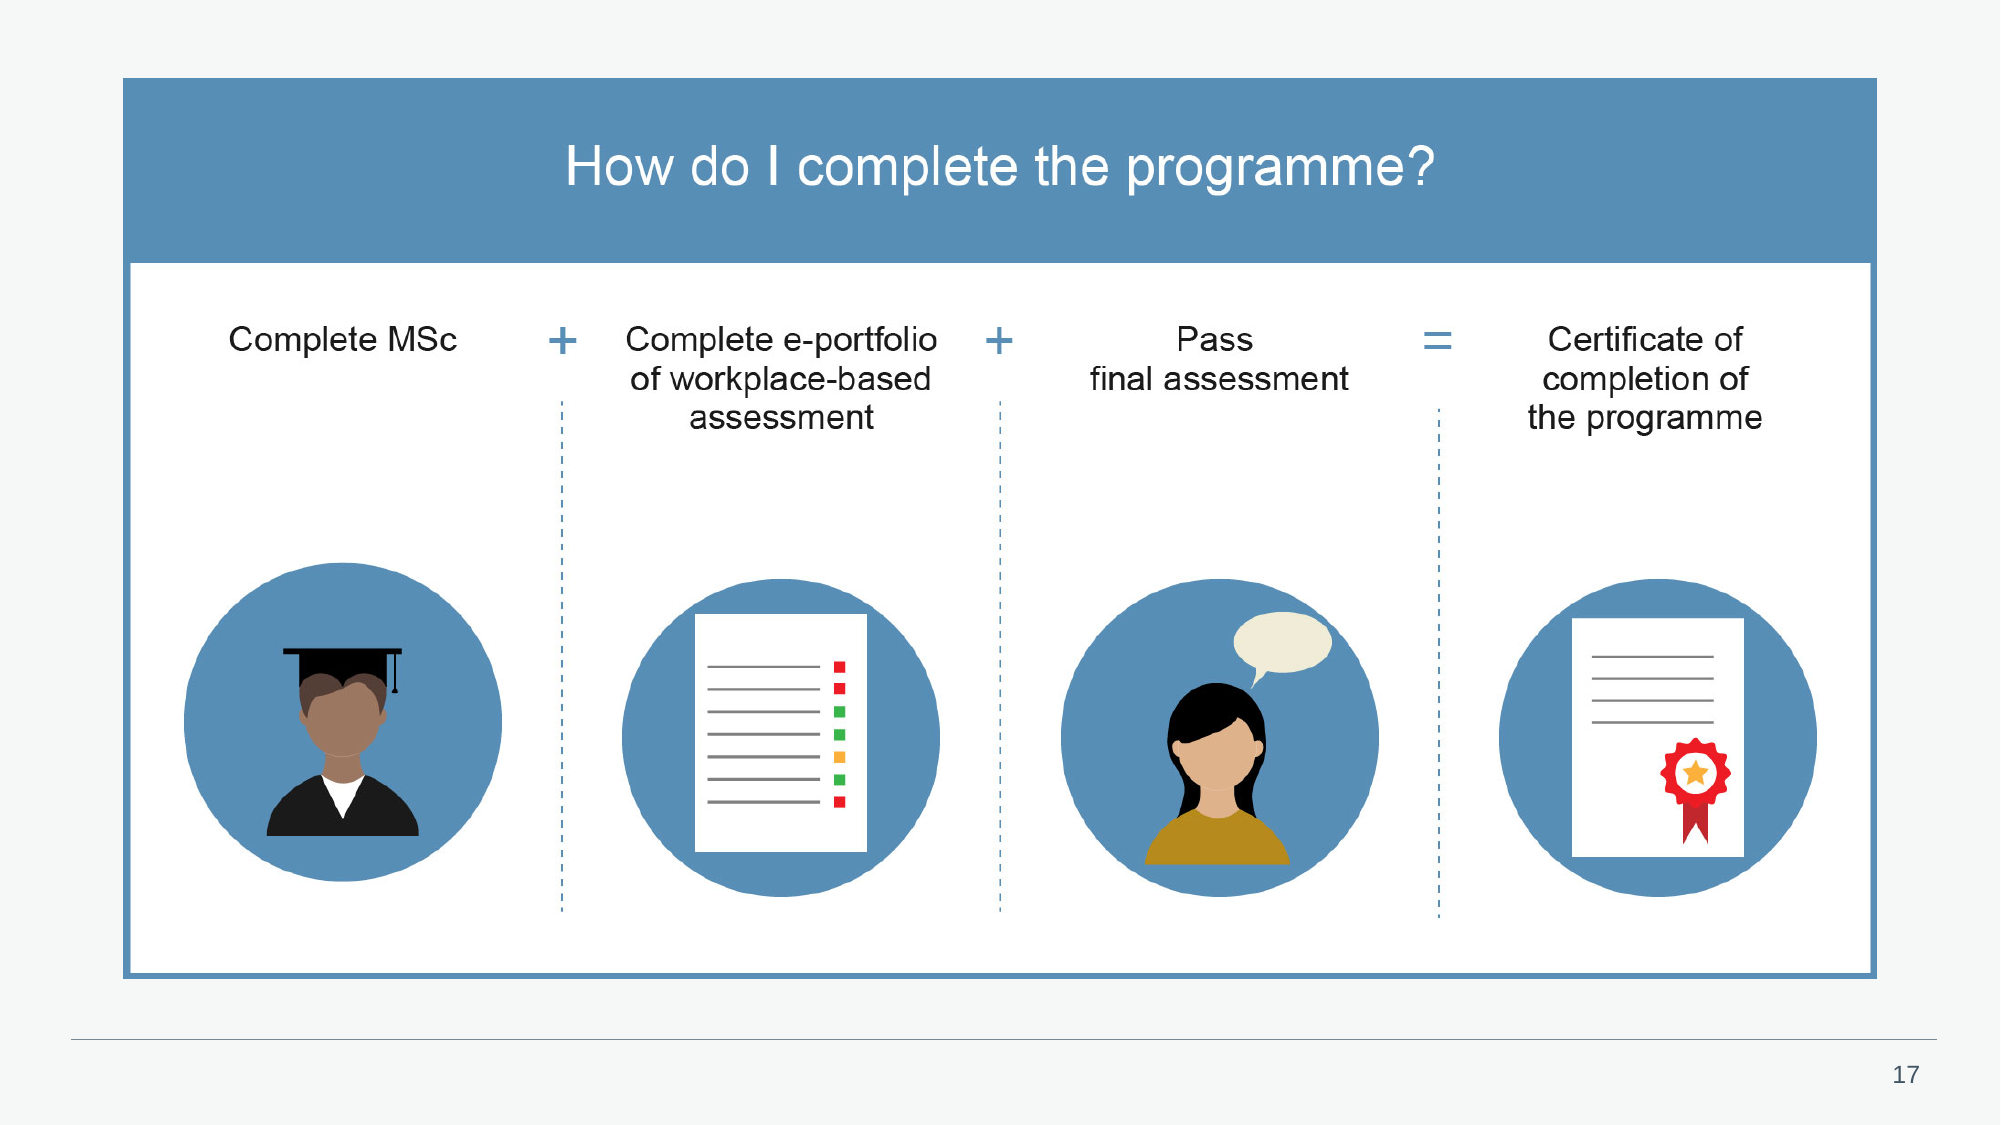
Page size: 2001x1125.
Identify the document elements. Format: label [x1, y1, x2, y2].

picture [123, 78, 1877, 979]
